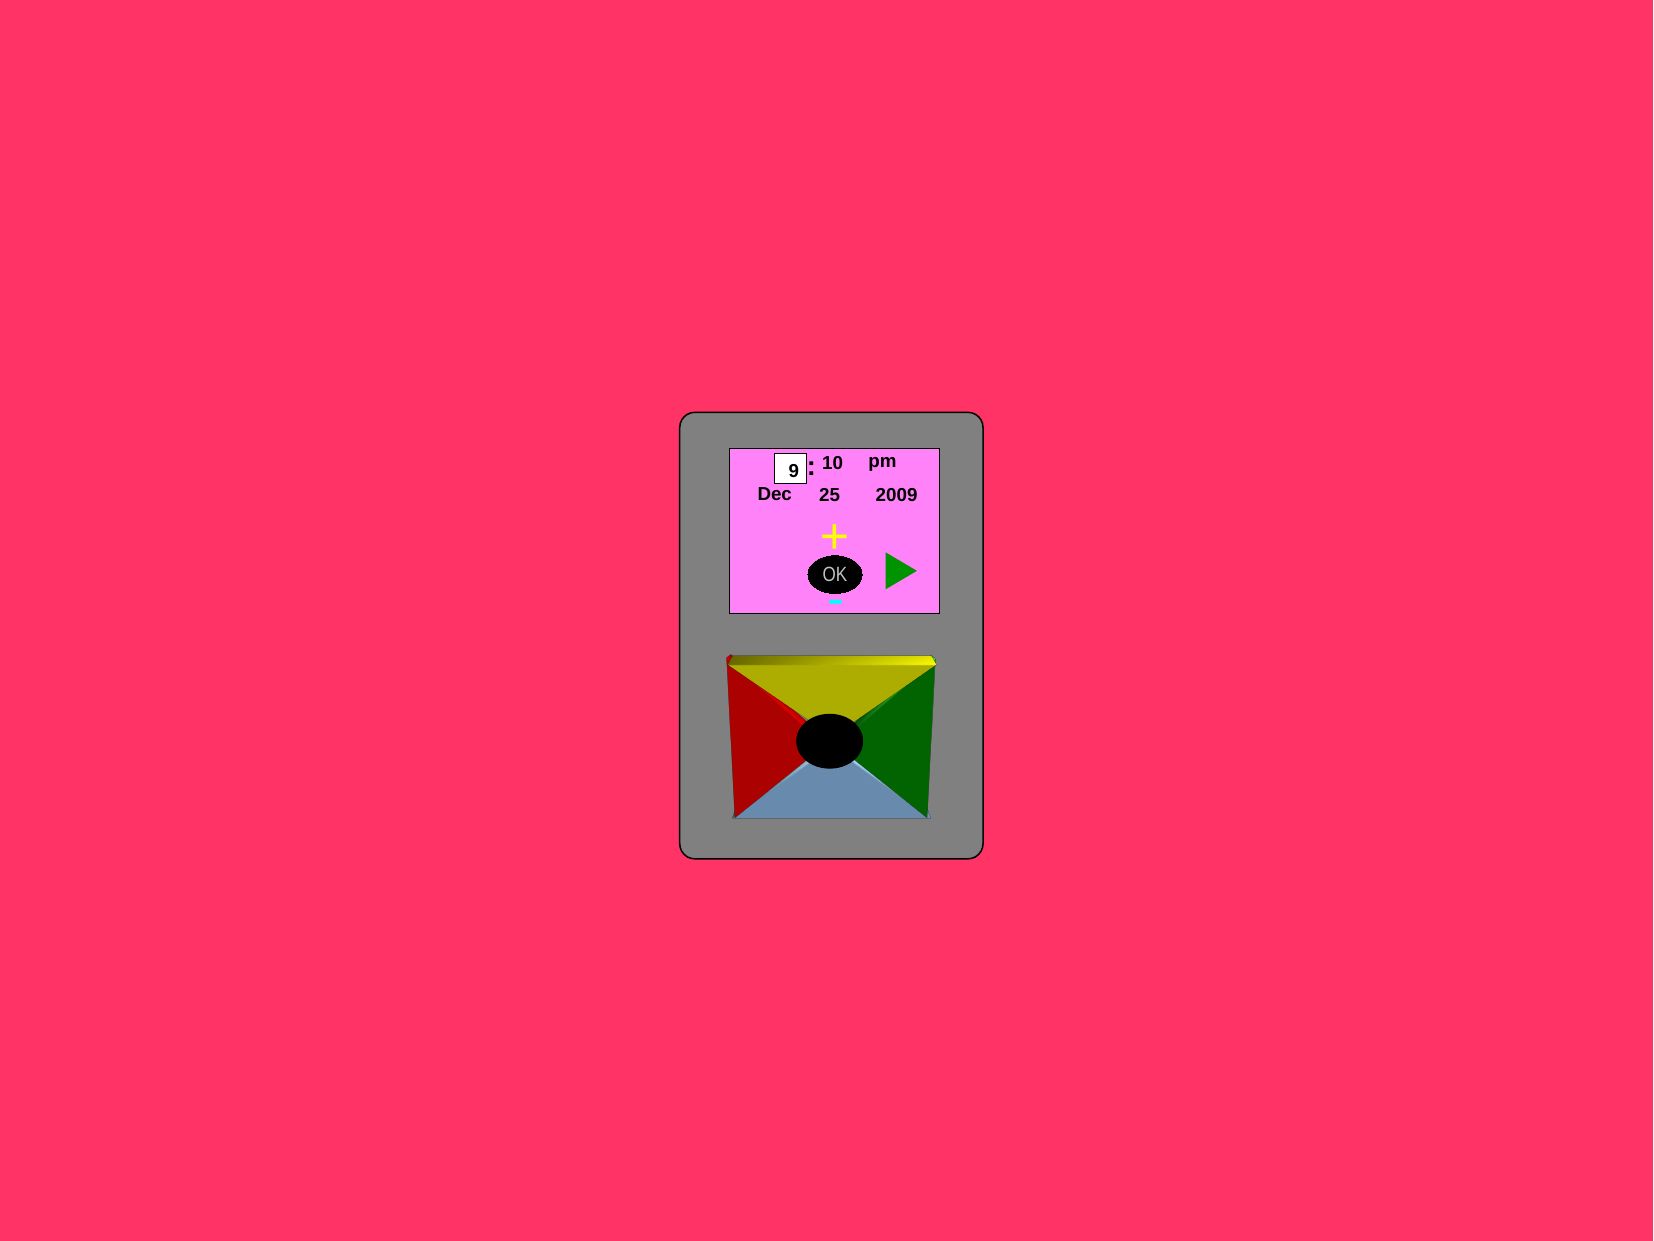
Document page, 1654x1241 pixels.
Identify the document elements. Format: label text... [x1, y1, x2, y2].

text_box - [812, 584, 860, 634]
text_box pm [853, 443, 912, 480]
text_box 2009 [860, 477, 933, 513]
text_box Dec [742, 476, 804, 513]
text_box 25 [804, 482, 856, 520]
text_box : [792, 444, 831, 490]
text_box 9 [766, 445, 815, 491]
text_box [679, 412, 984, 859]
text_box + [805, 501, 865, 573]
text_box OK [807, 555, 863, 594]
text_box 10 [831, 445, 858, 482]
